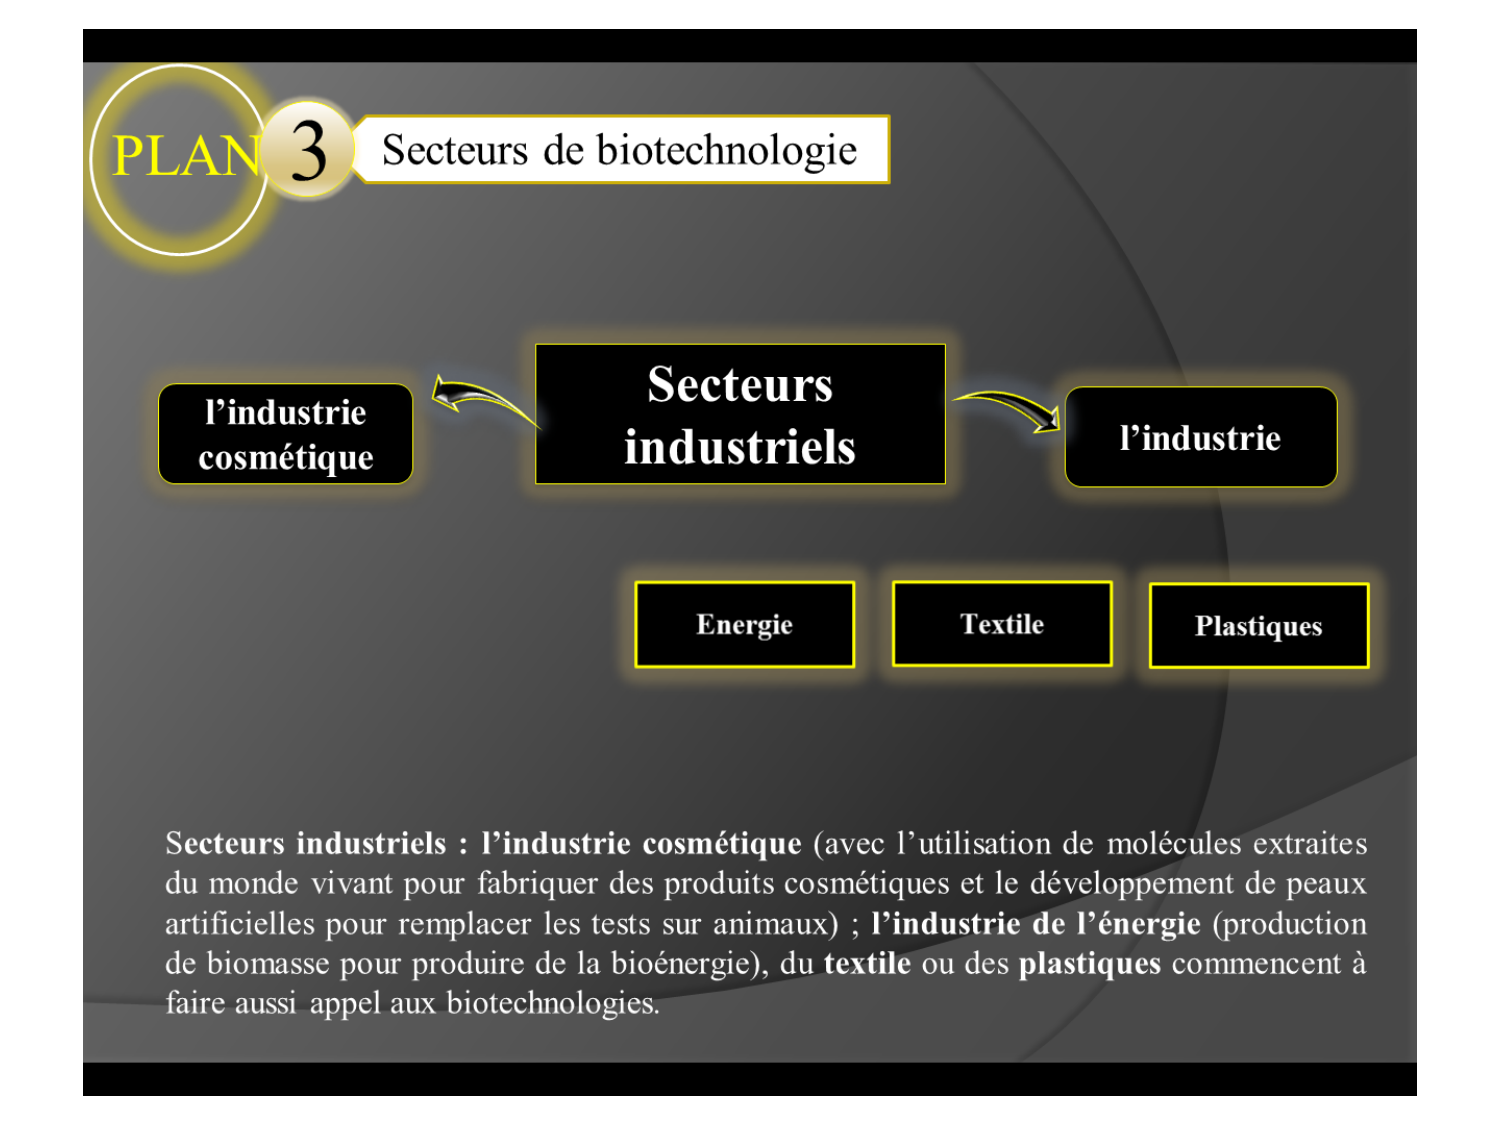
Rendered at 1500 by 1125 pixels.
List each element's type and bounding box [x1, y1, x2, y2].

picture [83, 29, 1417, 1096]
